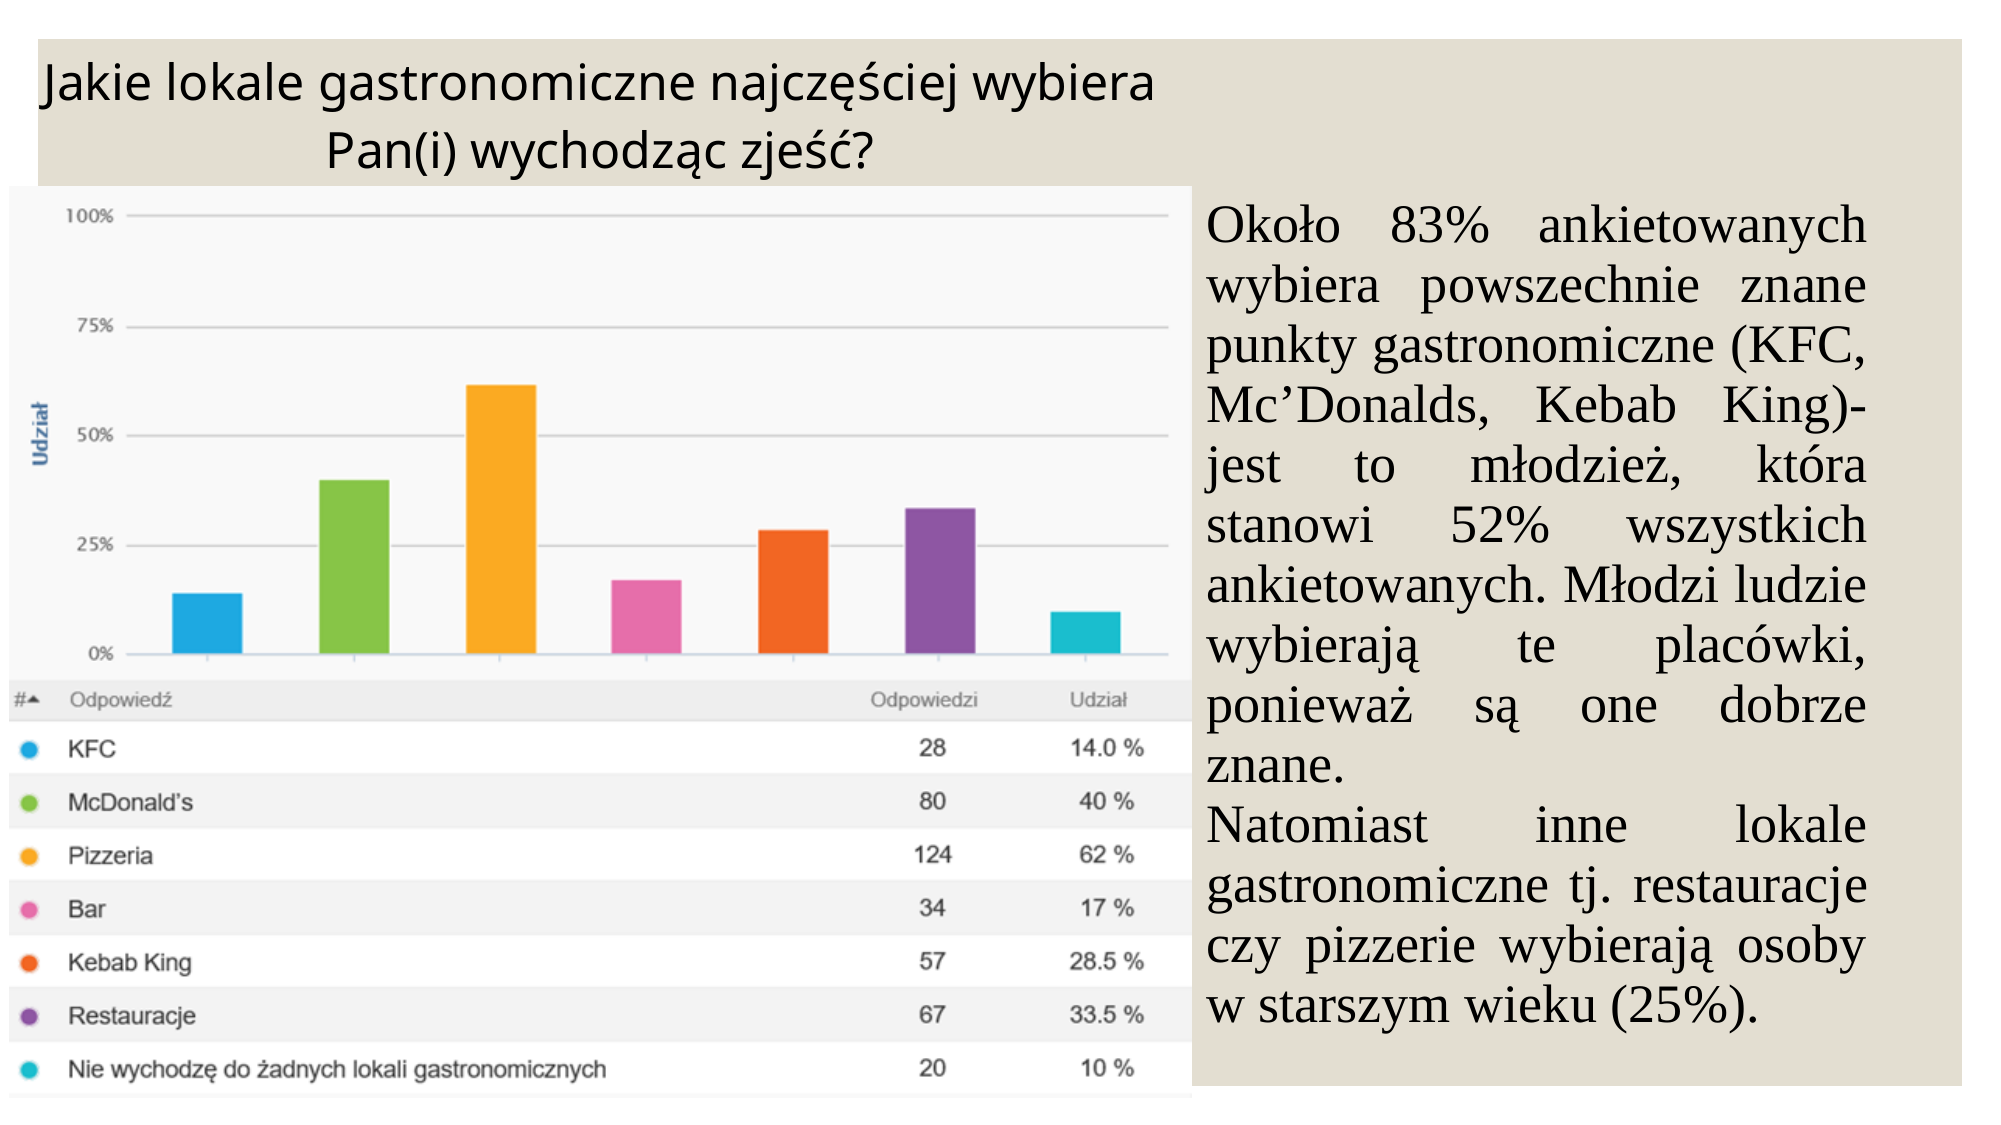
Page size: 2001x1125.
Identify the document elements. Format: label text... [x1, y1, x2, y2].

text_box Około 83% ankietowanych wybiera powszechnie znane punkty gastronomiczne (KFC, Mc’Donalds, Kebab King)-jest to młodzież, która stanowi 52% wszystkich ankietowanych. Młodzi ludzie wybierają te placówki, ponieważ są one dobrze znane. Natomiast inne lokale gastronomiczne tj. restauracje czy pizzerie wybierają osoby w starszym wieku (25%). [1191, 186, 1883, 1125]
picture [9, 192, 1191, 1098]
text_box Jakie lokale gastronomiczne najczęściej wybiera Pan(i) wychodząc zjeść? [9, 39, 1192, 192]
